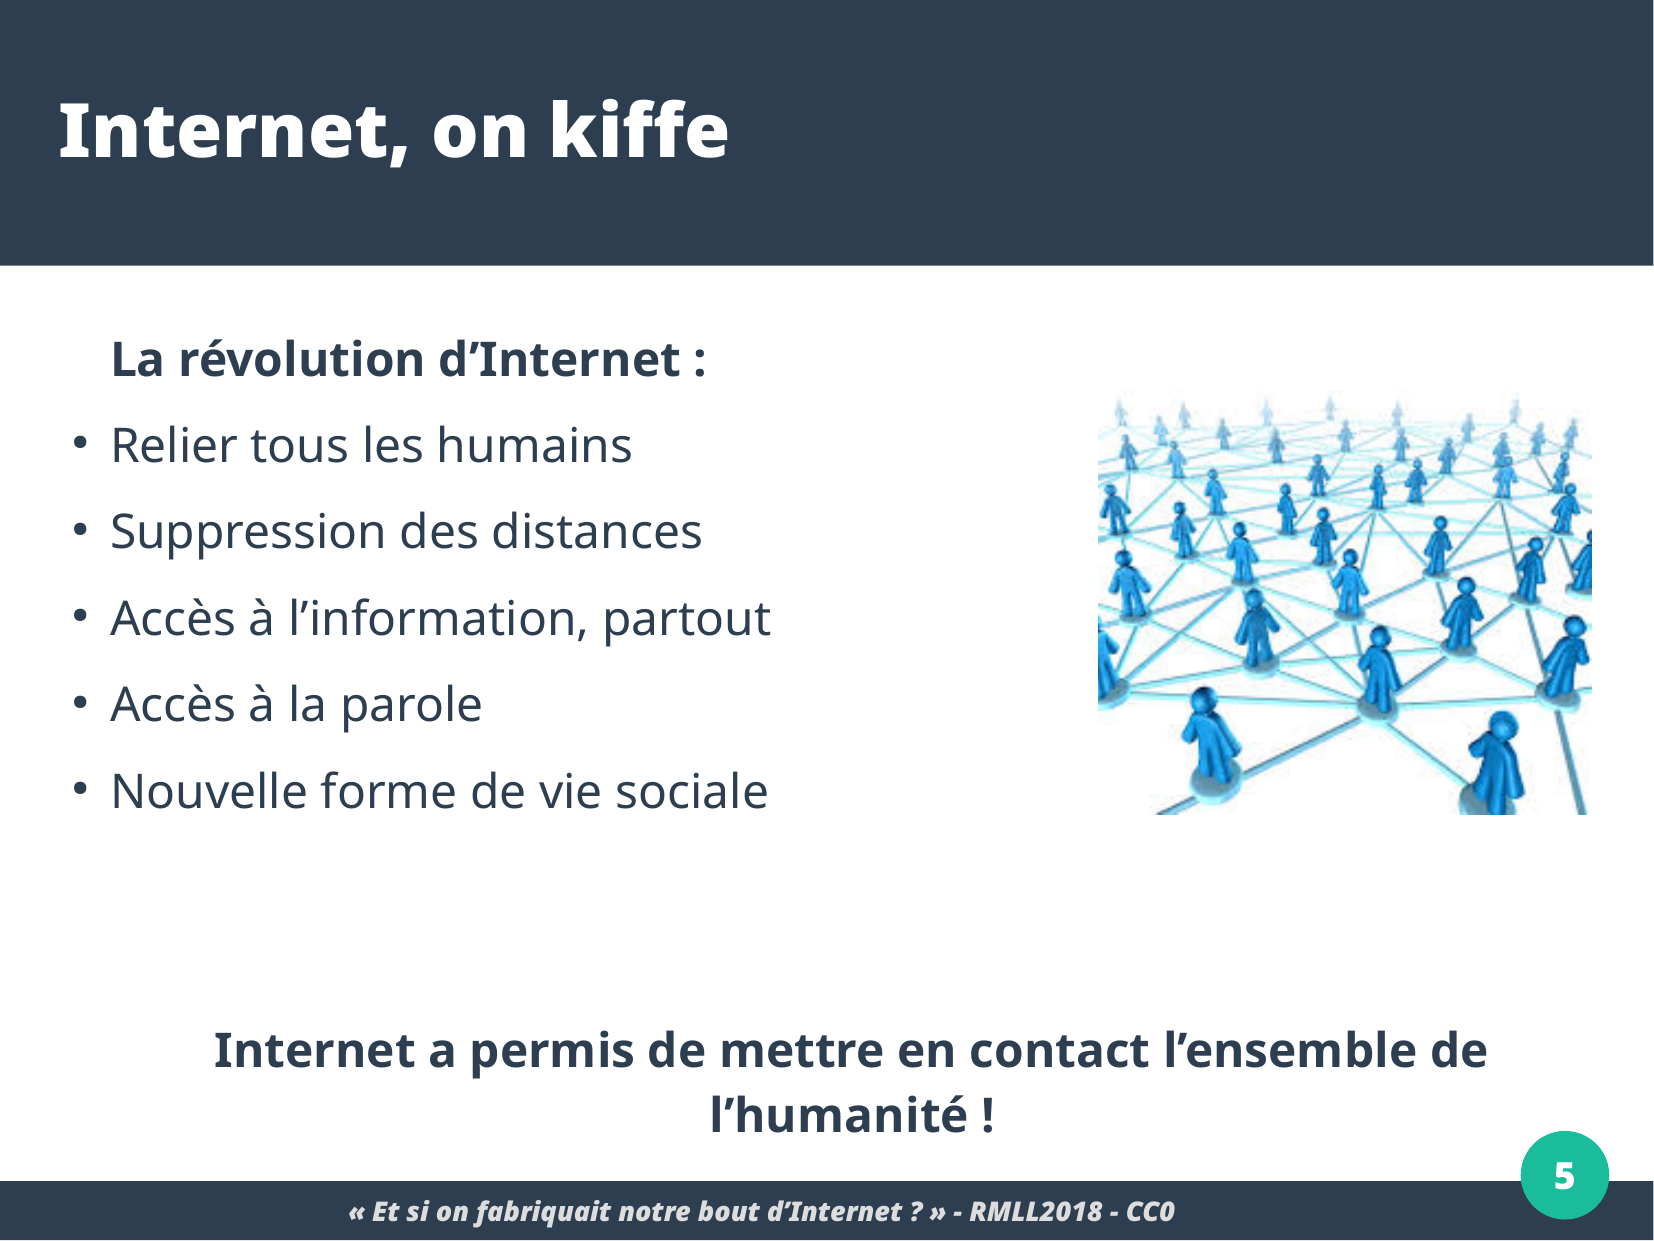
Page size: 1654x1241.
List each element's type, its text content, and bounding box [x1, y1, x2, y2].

list La révolution d’Internet : Relier tous les humains Suppression des distances Accès à l’information, partout Accès à la parole Nouvelle forme de vie sociale Internet a permis de mettre en contact l’ensemble de l’humanité ! [59, 324, 1595, 1152]
picture [1098, 321, 1592, 815]
title Internet, on kiffe [59, 49, 1595, 207]
